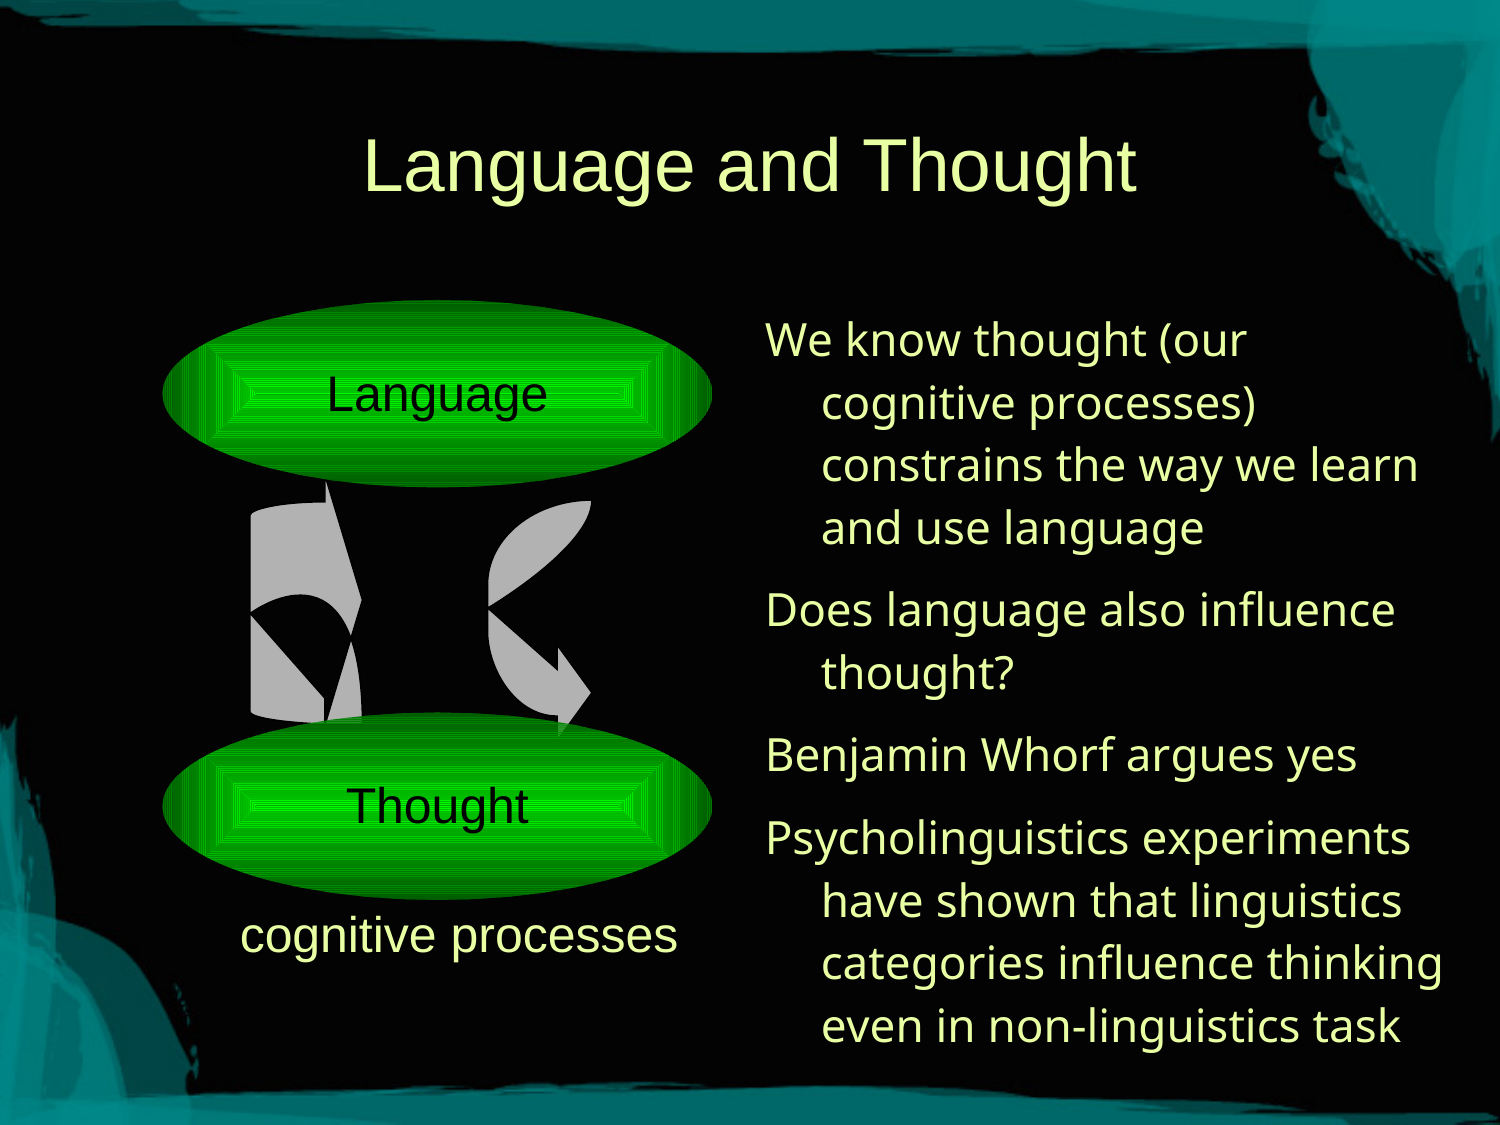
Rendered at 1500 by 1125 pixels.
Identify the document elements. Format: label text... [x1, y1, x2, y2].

list We know thought (our cognitive processes) constrains the way we learn and use language Does language also influence thought? Benjamin Whorf argues yes Psycholinguistics experiments have shown that linguistics categories influence thinking even in non-linguistics task [749, 299, 1463, 1013]
text_box [487, 500, 592, 723]
text_box Thought [162, 712, 713, 899]
text_box cognitive processes [224, 899, 713, 972]
picture [0, 0, 1500, 1125]
title Language and Thought [87, 69, 1413, 263]
text_box Language [162, 299, 713, 488]
text_box [249, 480, 363, 724]
